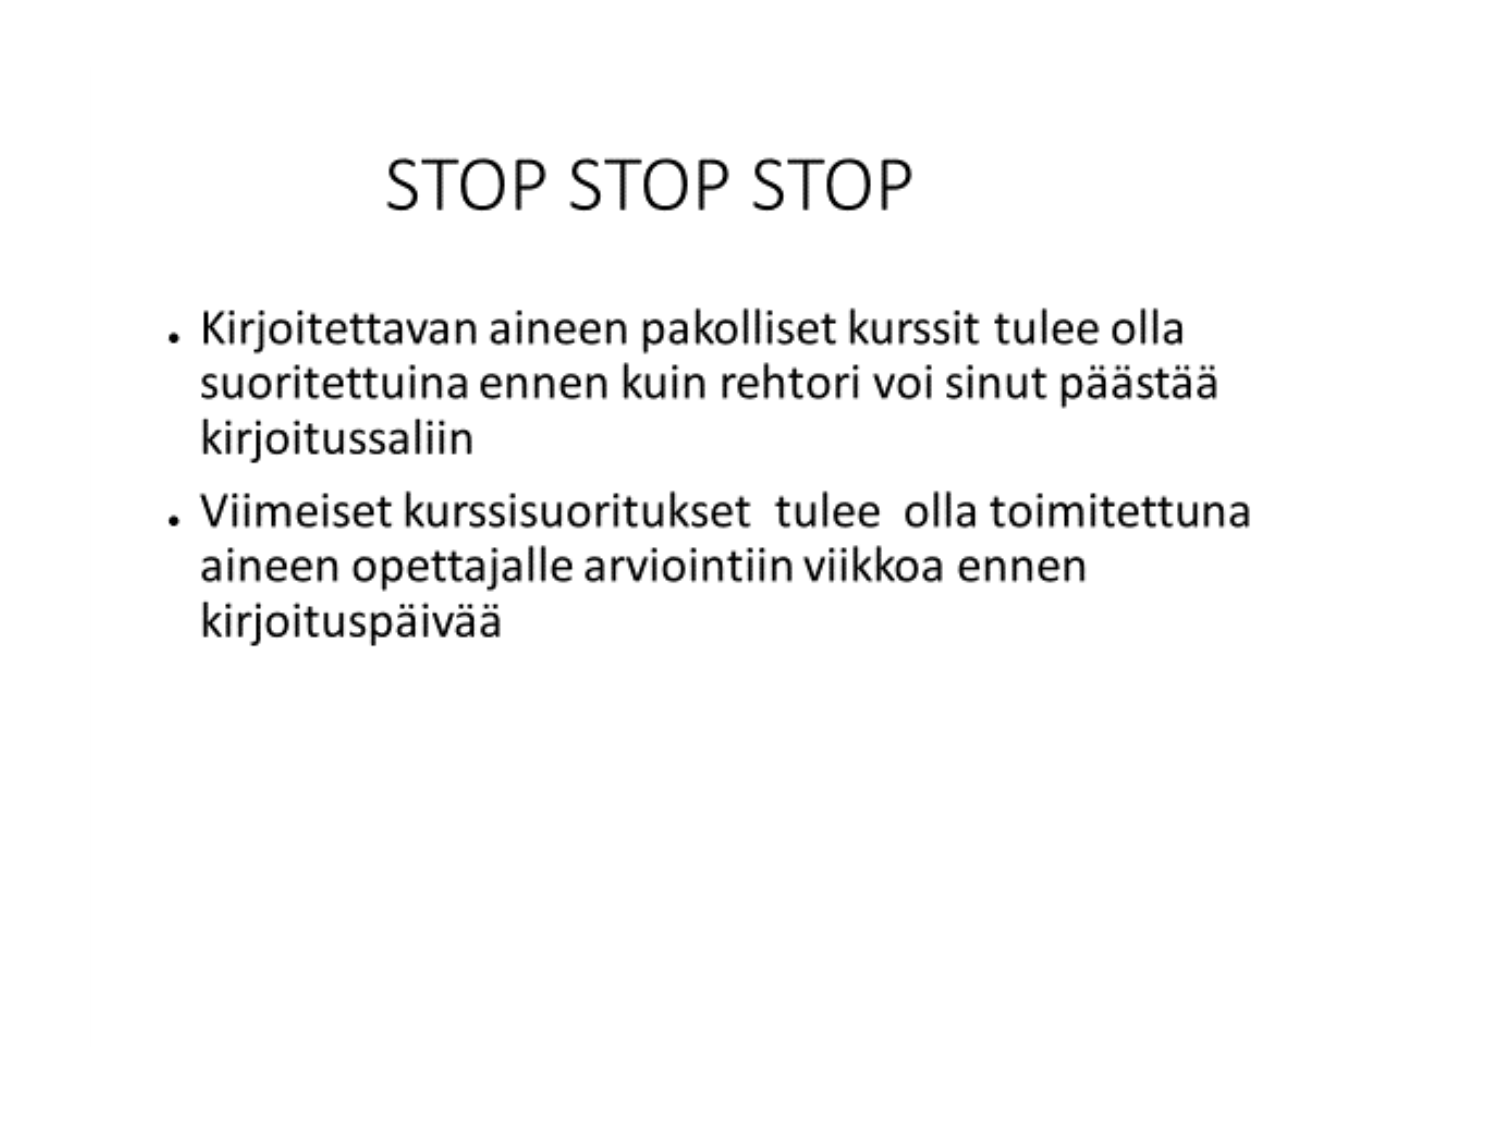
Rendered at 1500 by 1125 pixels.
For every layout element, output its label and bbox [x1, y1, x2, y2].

picture [89, 67, 1396, 1047]
